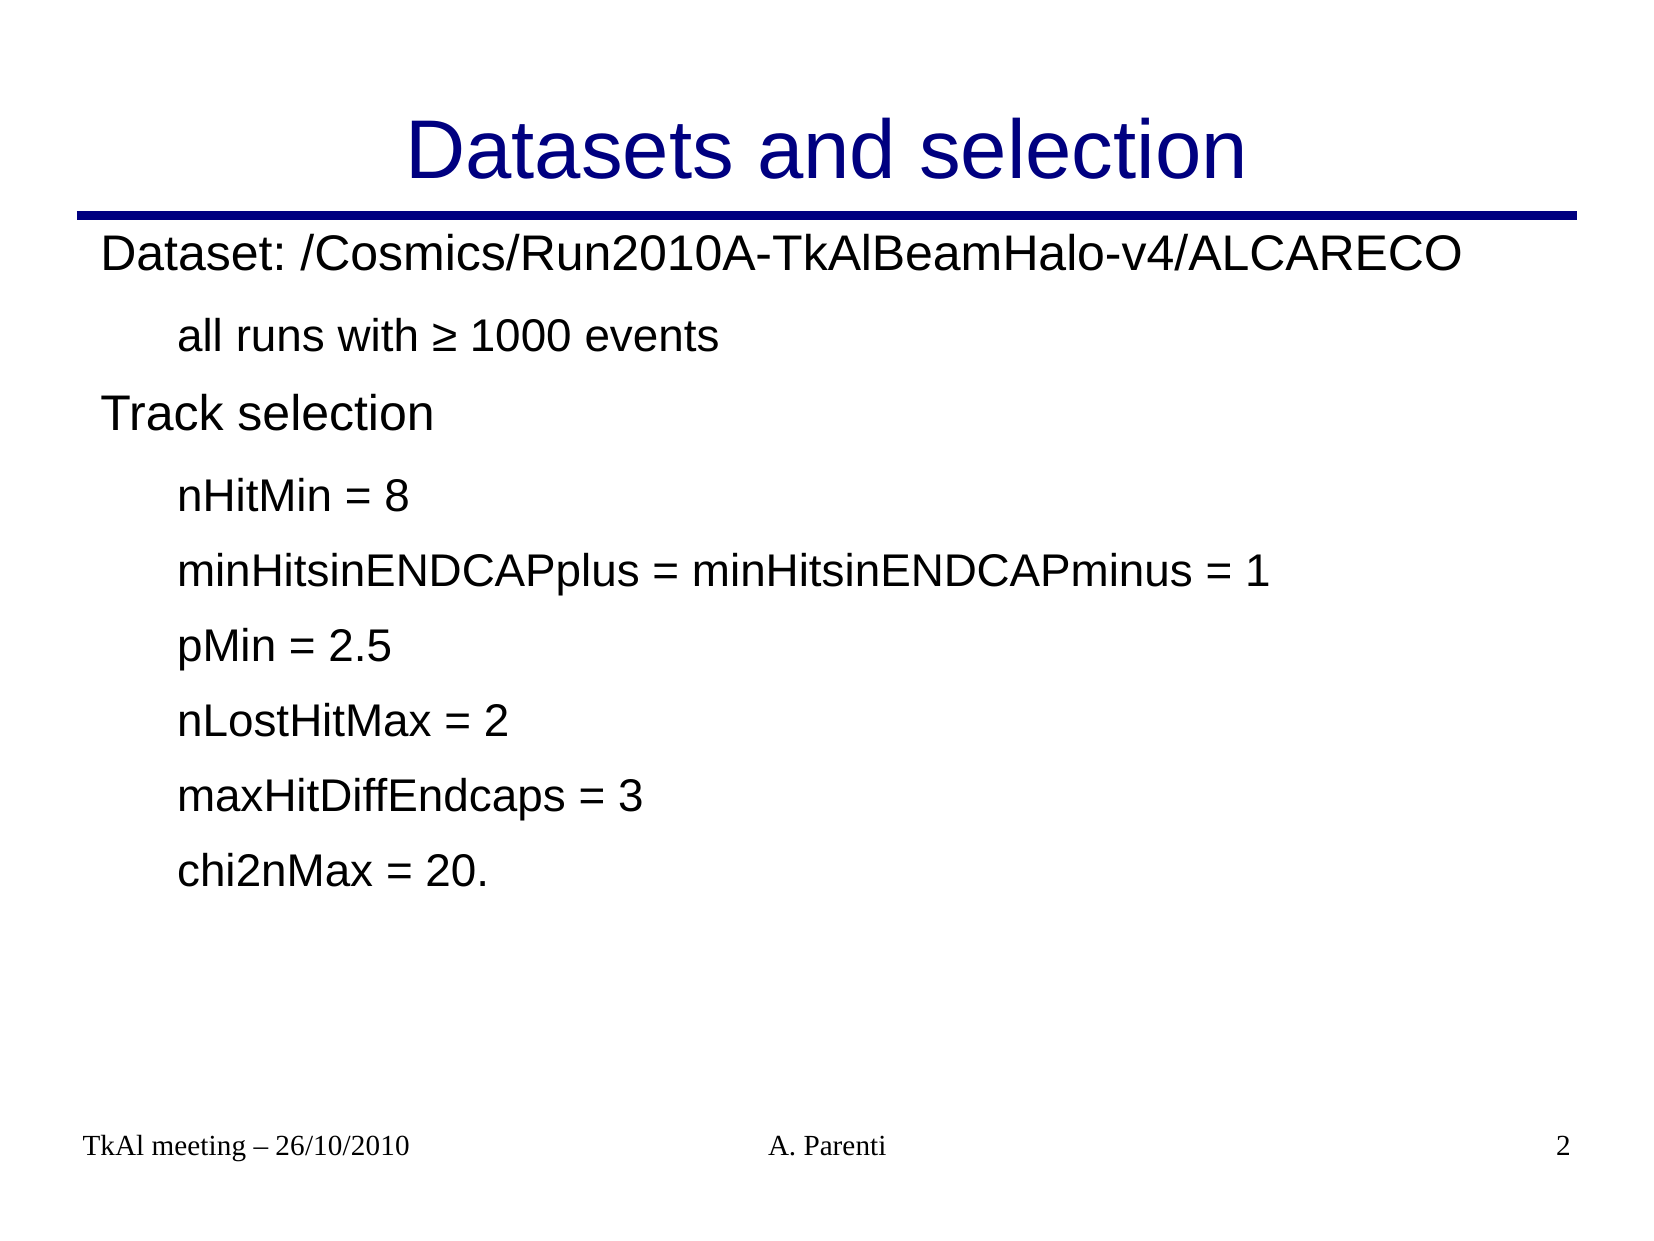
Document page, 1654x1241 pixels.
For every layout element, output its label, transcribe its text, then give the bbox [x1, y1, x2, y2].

list Dataset: /Cosmics/Run2010A-TkAlBeamHalo-v4/ALCARECO all runs with ≥ 1000 events Track selection nHitMin = 8 minHitsinENDCAPplus = minHitsinENDCAPminus = 1 pMin = 2.5 nLostHitMax = 2 maxHitDiffEndcaps = 3 chi2nMax = 20. [82, 225, 1571, 1109]
title Datasets and selection [82, 75, 1571, 225]
